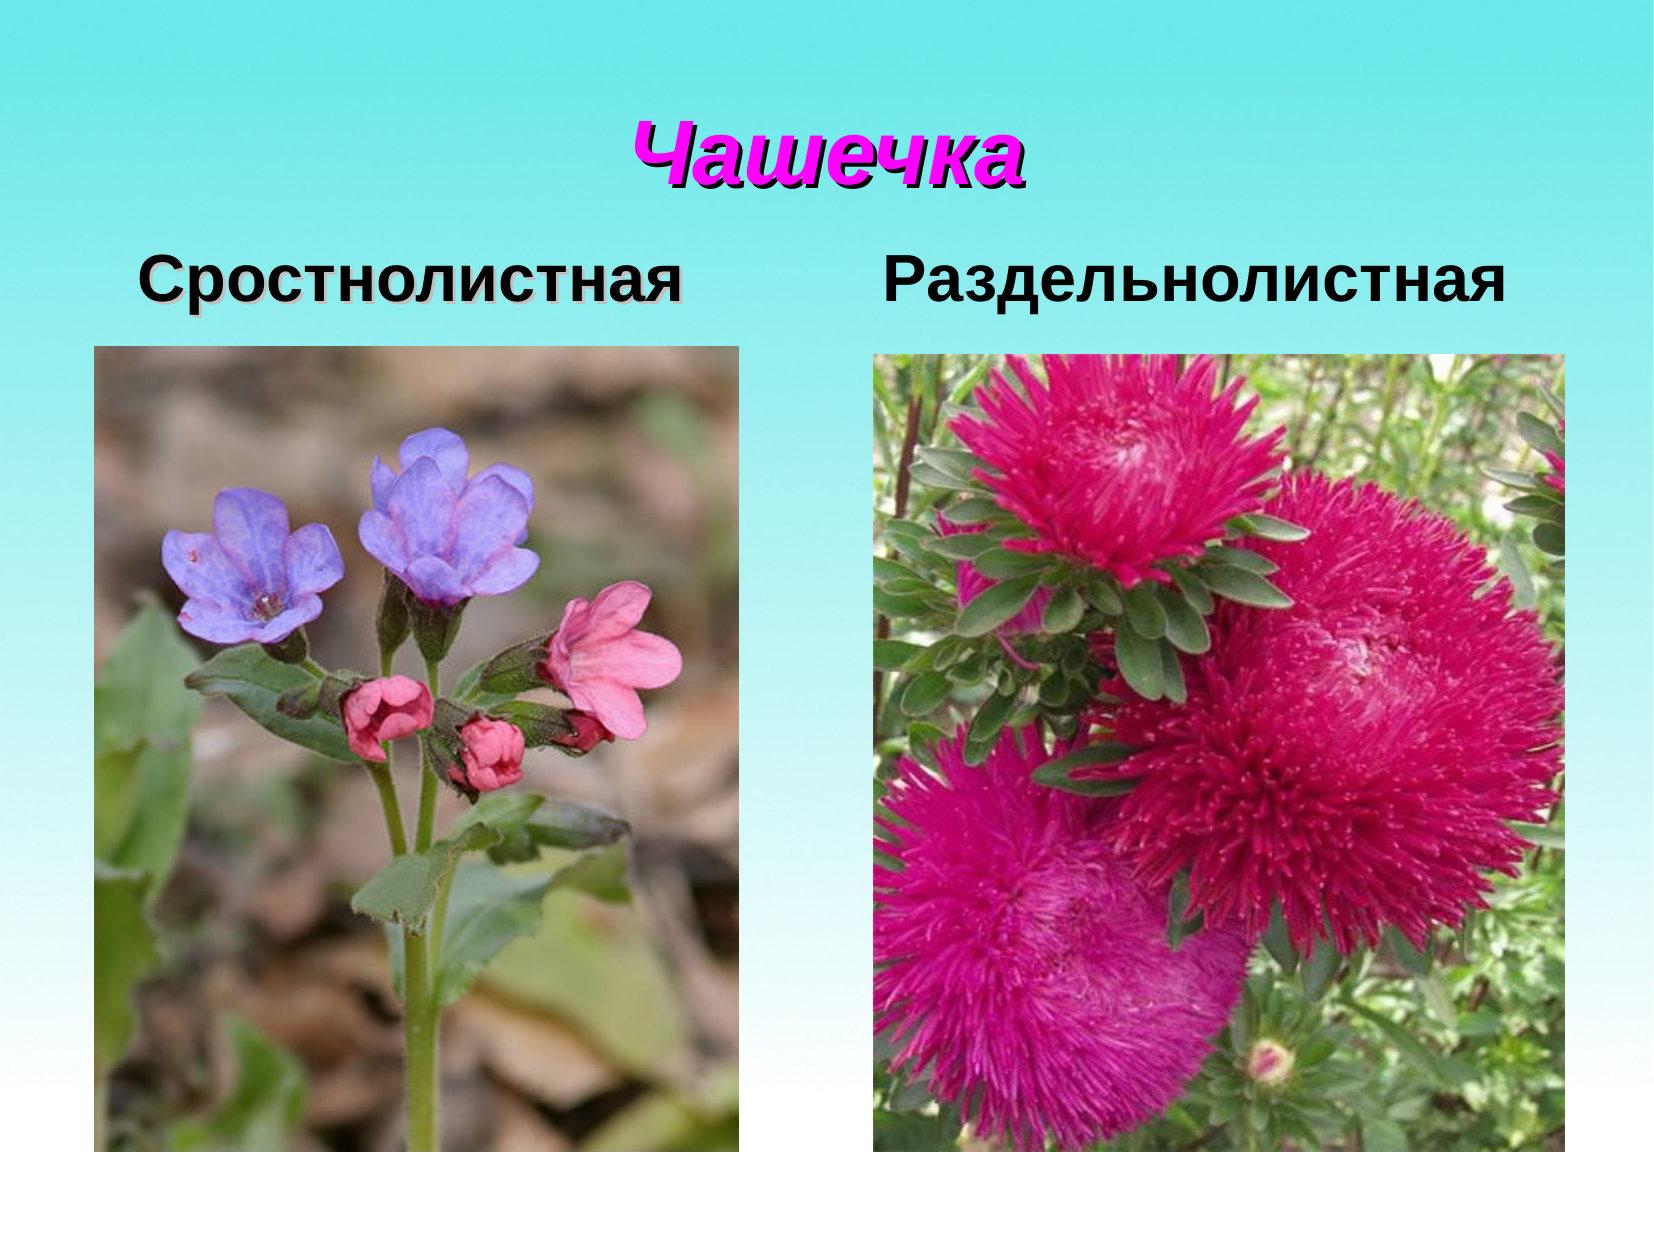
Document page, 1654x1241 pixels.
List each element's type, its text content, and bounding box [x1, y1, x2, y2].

text_box Раздельнолистная [811, 240, 1654, 325]
text_box Сростнолистная [0, 240, 798, 325]
picture [0, 250, 1654, 1241]
picture [0, 0, 1654, 240]
title Чашечка [82, 56, 1571, 250]
